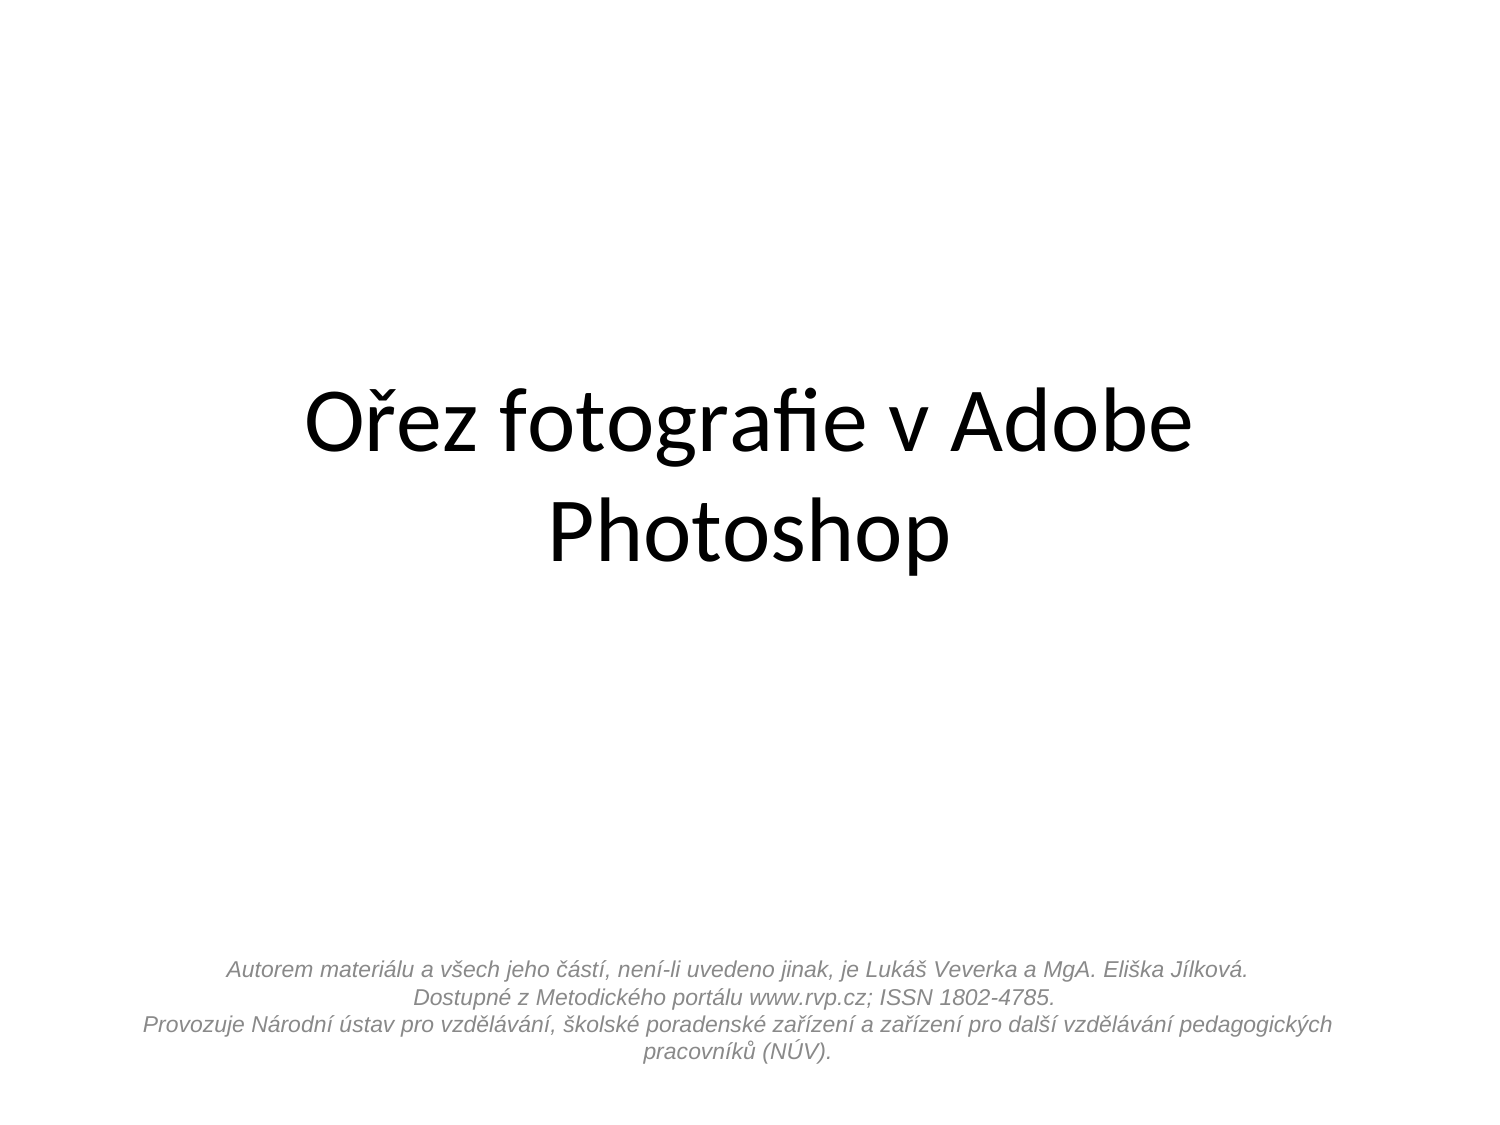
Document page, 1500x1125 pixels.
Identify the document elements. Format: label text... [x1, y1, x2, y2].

title Ořez fotografie v Adobe Photoshop [112, 349, 1388, 591]
text_box Autorem materiálu a všech jeho částí, není-li uvedeno jinak, je Lukáš Veverka a MgA. Eliška Jílková. Dostupné z Metodického portálu www.rvp.cz; ISSN 1802-4785. Provozuje Národní ústav pro vzdělávání, školské poradenské zařízení a zařízení pro další vzdělávání pedagogických pracovníků (NÚV). [123, 993, 1353, 1054]
